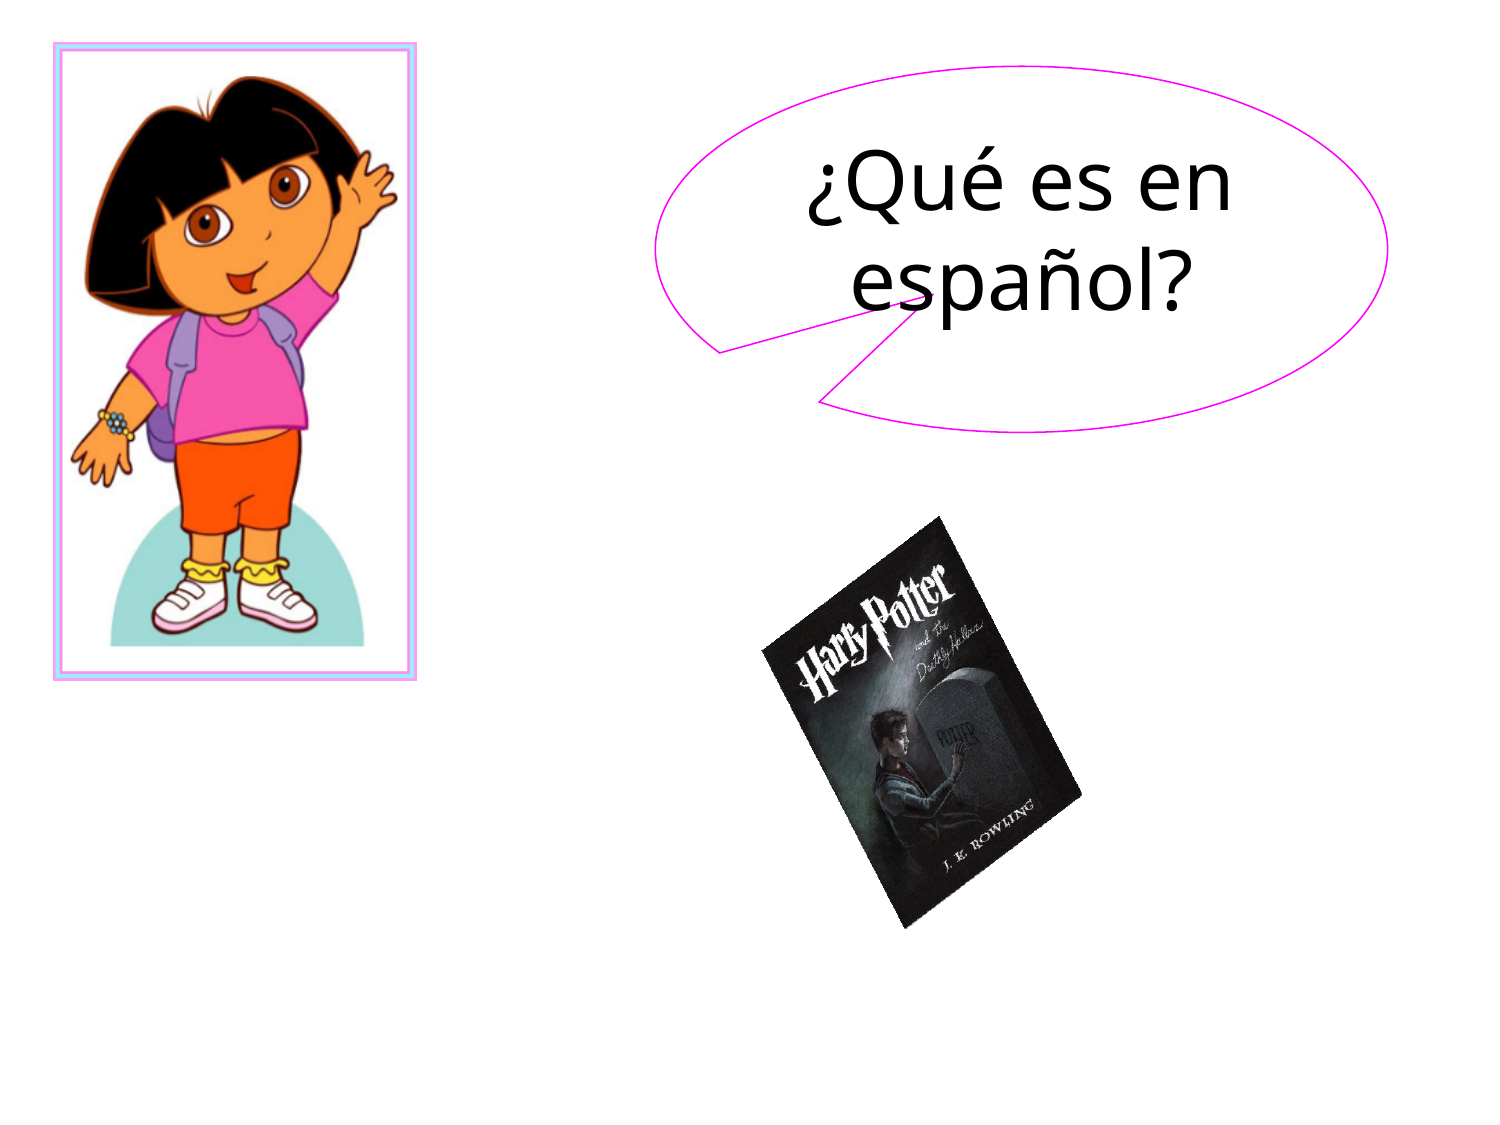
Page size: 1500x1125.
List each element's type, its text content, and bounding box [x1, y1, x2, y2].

picture [761, 515, 1082, 929]
text_box ¿Qué es en español? [655, 66, 1388, 433]
picture [53, 42, 417, 681]
